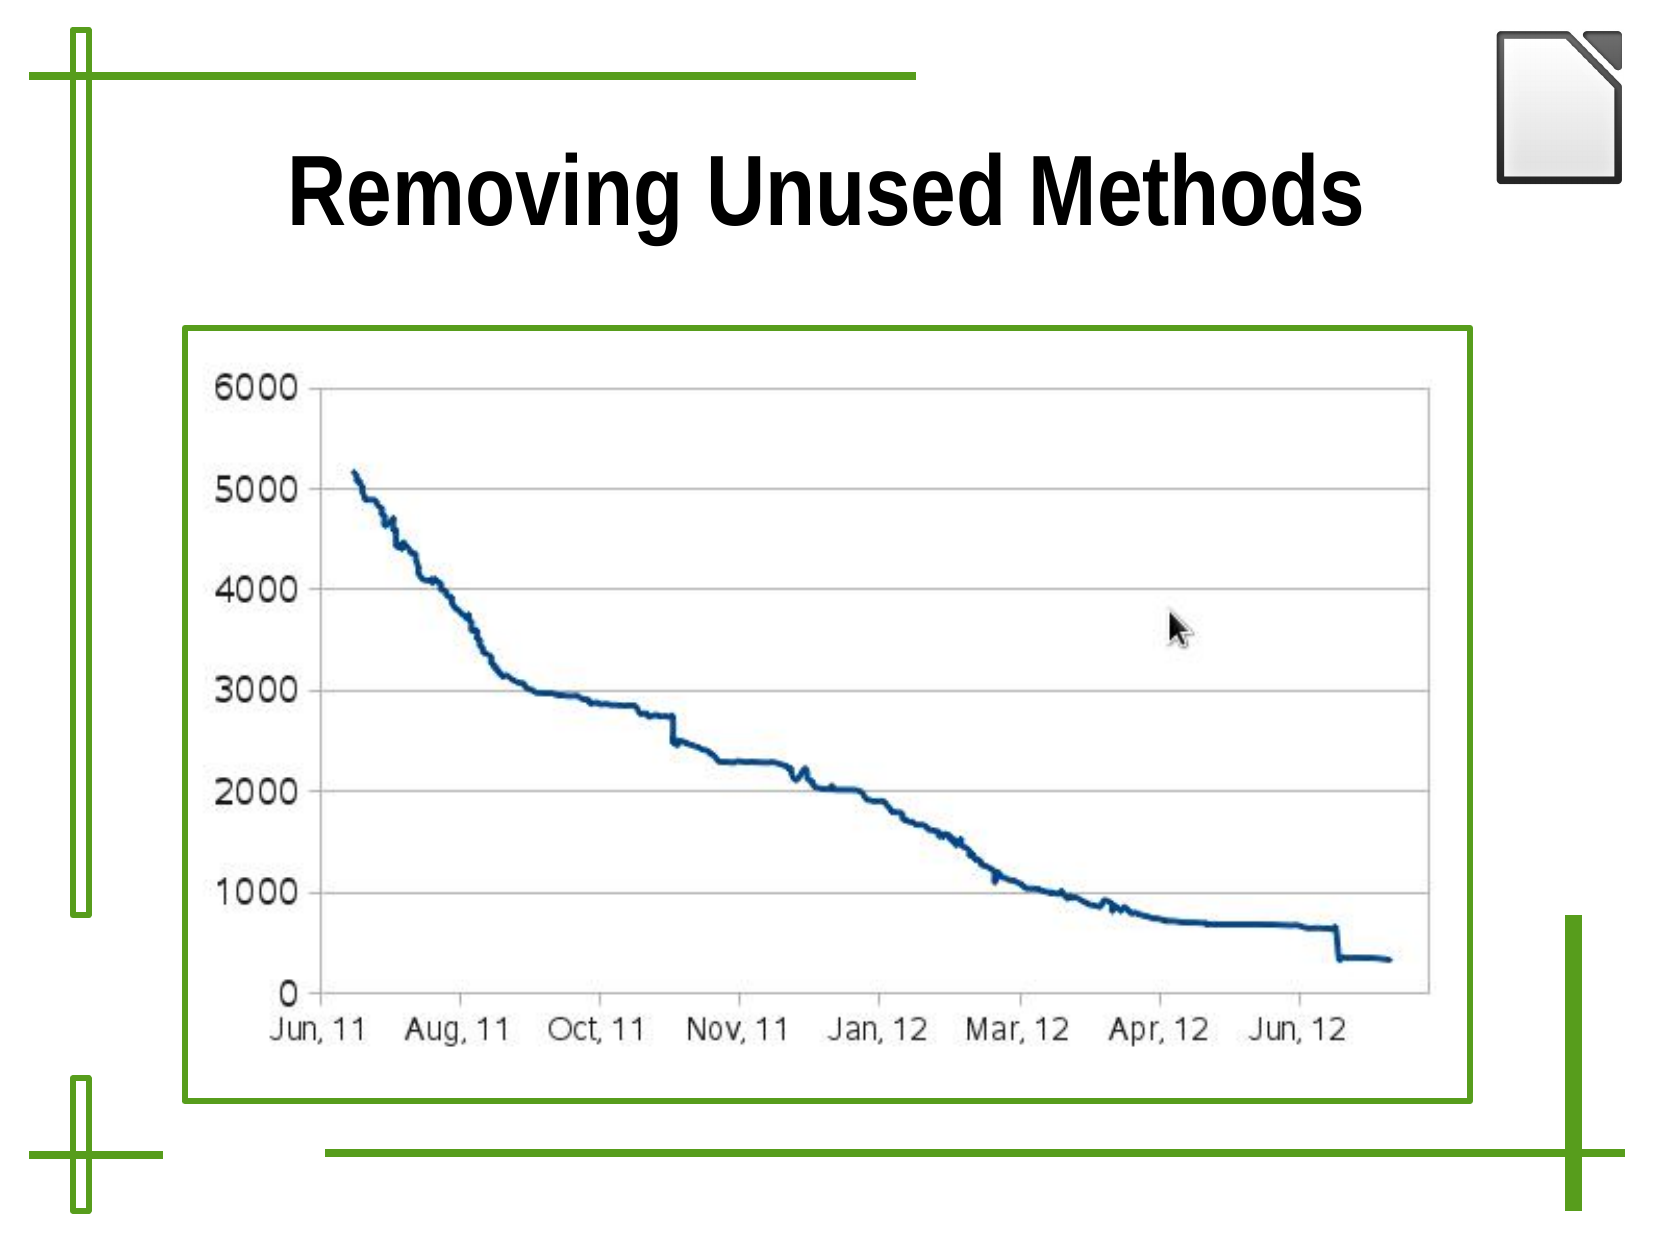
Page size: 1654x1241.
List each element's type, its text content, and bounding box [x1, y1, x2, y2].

picture [1494, 29, 1624, 186]
title Removing Unused Methods [118, 118, 1536, 260]
picture [187, 330, 1468, 1099]
